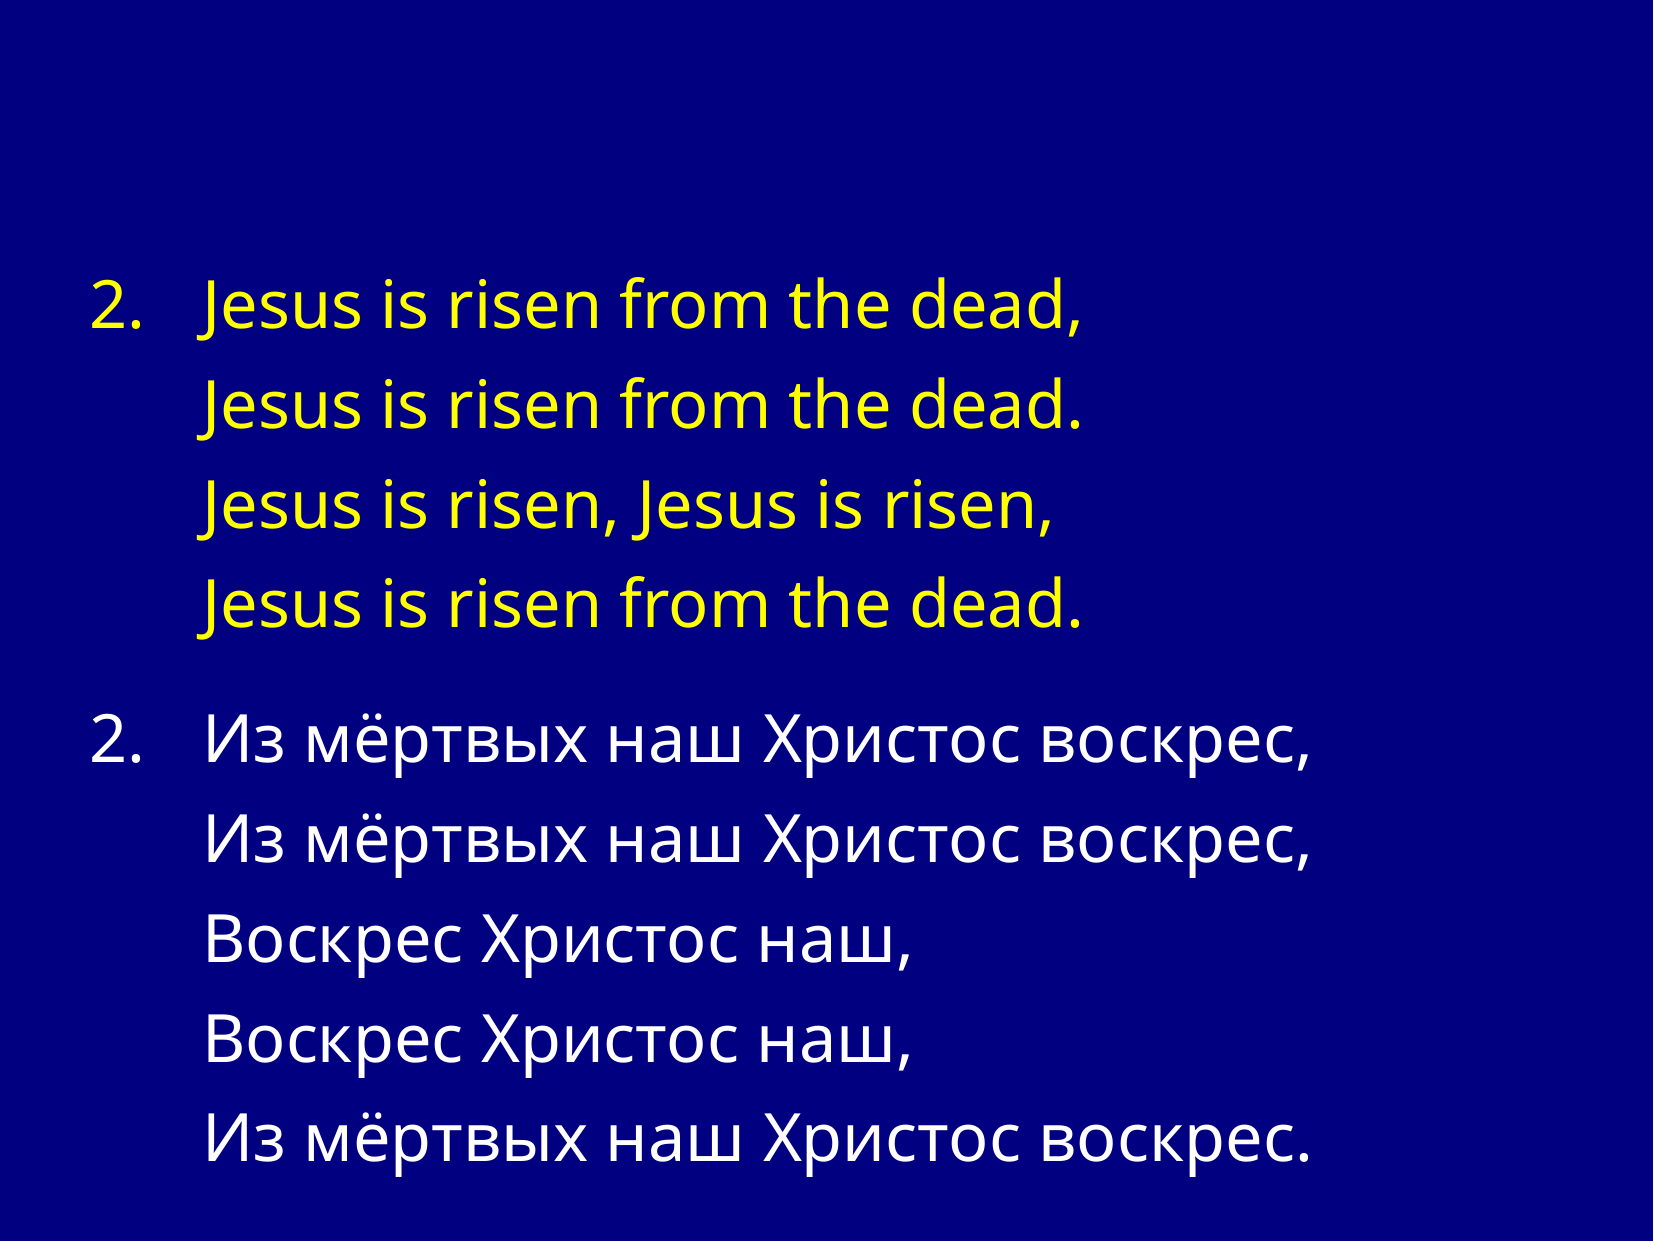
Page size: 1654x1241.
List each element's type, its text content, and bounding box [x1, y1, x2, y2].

text_box 2. Jesus is risen from the dead, Jesus is risen from the dead. Jesus is risen, Jesus is risen, Jesus is risen from the dead. [75, 150, 1576, 638]
text_box 2. Из мёртвых наш Христос воскрес, Из мёртвых наш Христос воскрес, Воскрес Христос наш, Воскрес Христос наш, Из мёртвых наш Христос воскрес. [75, 675, 1576, 1163]
